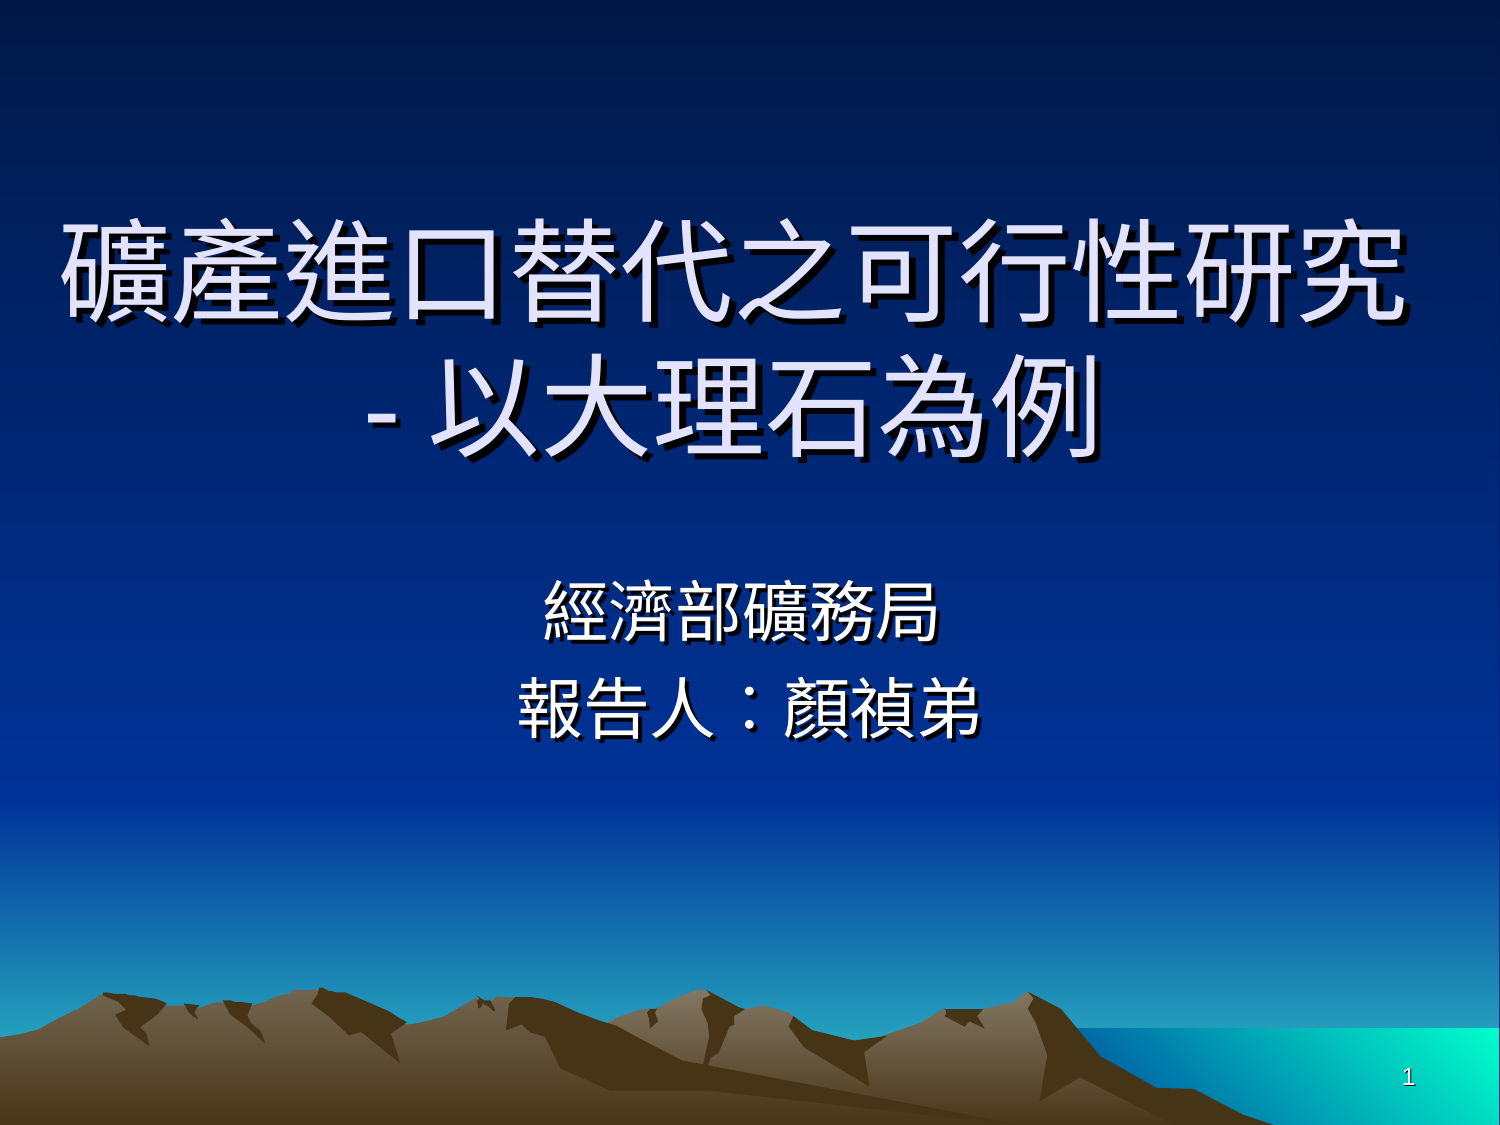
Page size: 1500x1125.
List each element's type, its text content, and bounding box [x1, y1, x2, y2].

title 礦產進口替代之可行性研究 -以大理石為例 [41, 148, 1425, 523]
subtitle 經濟部礦務局 報告人︰顏禎弟 [225, 562, 1276, 850]
text_box <編號> [1080, 1023, 1431, 1099]
